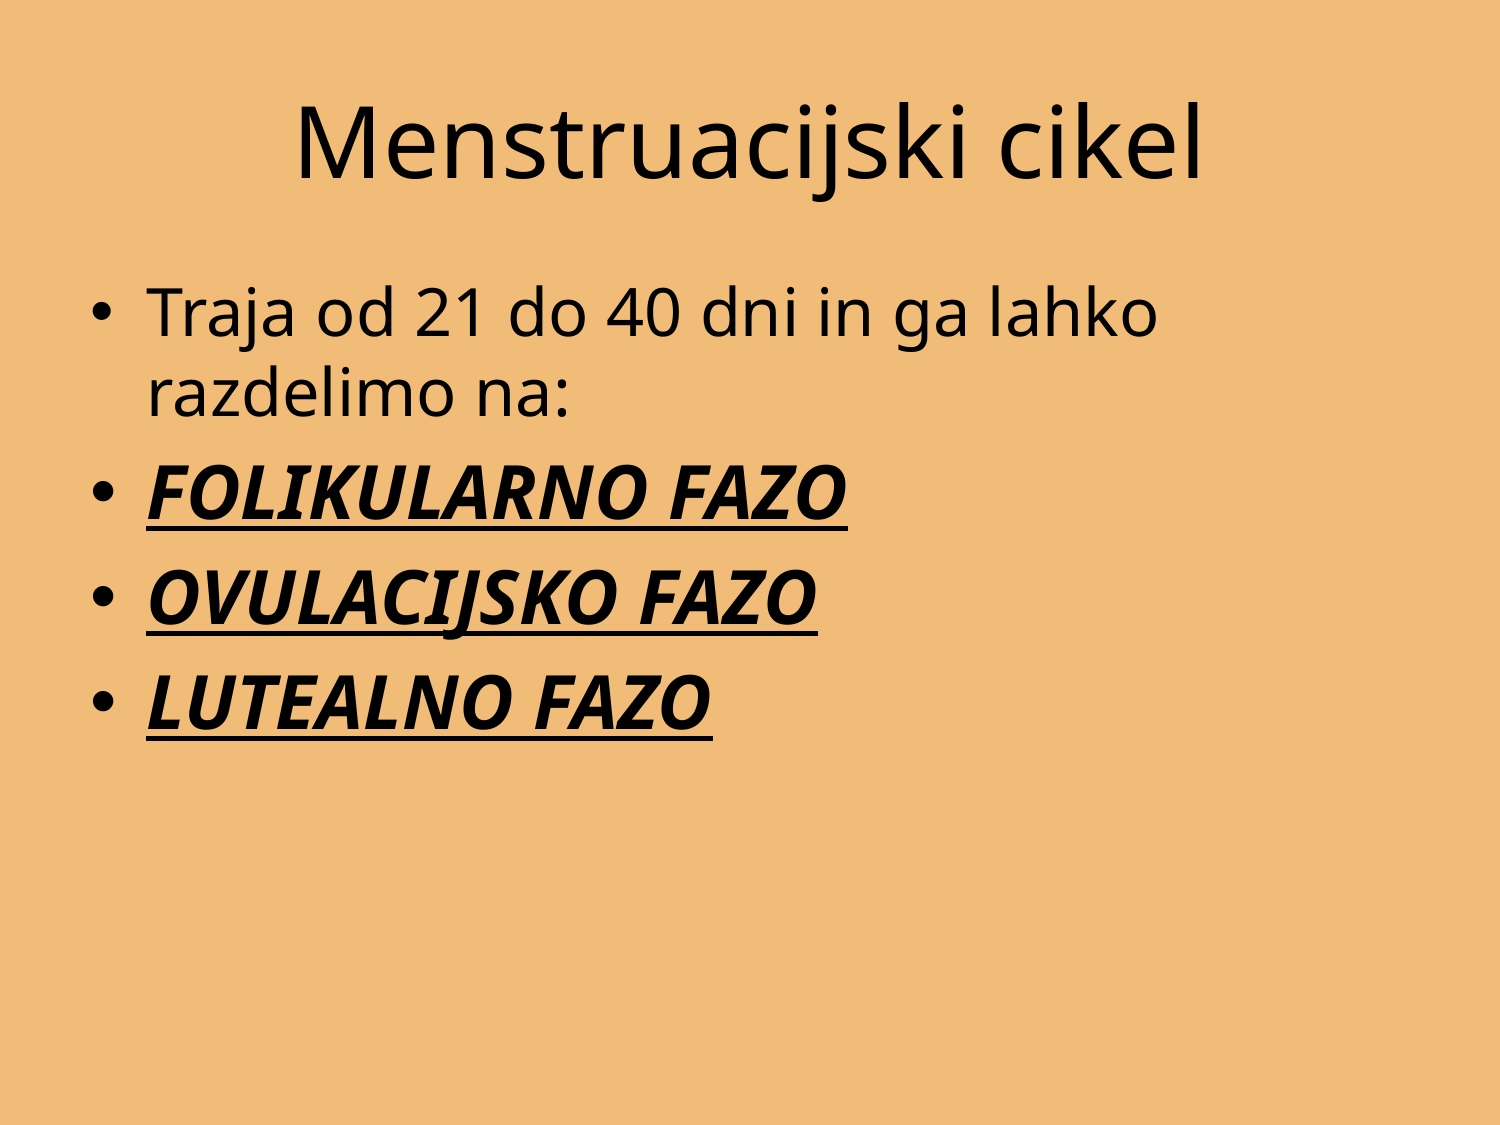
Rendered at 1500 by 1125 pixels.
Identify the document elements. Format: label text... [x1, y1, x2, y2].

list Traja od 21 do 40 dni in ga lahko razdelimo na: FOLIKULARNO FAZO OVULACIJSKO FAZO LUTEALNO FAZO [75, 262, 1425, 1005]
title Menstruacijski cikel [75, 45, 1425, 233]
